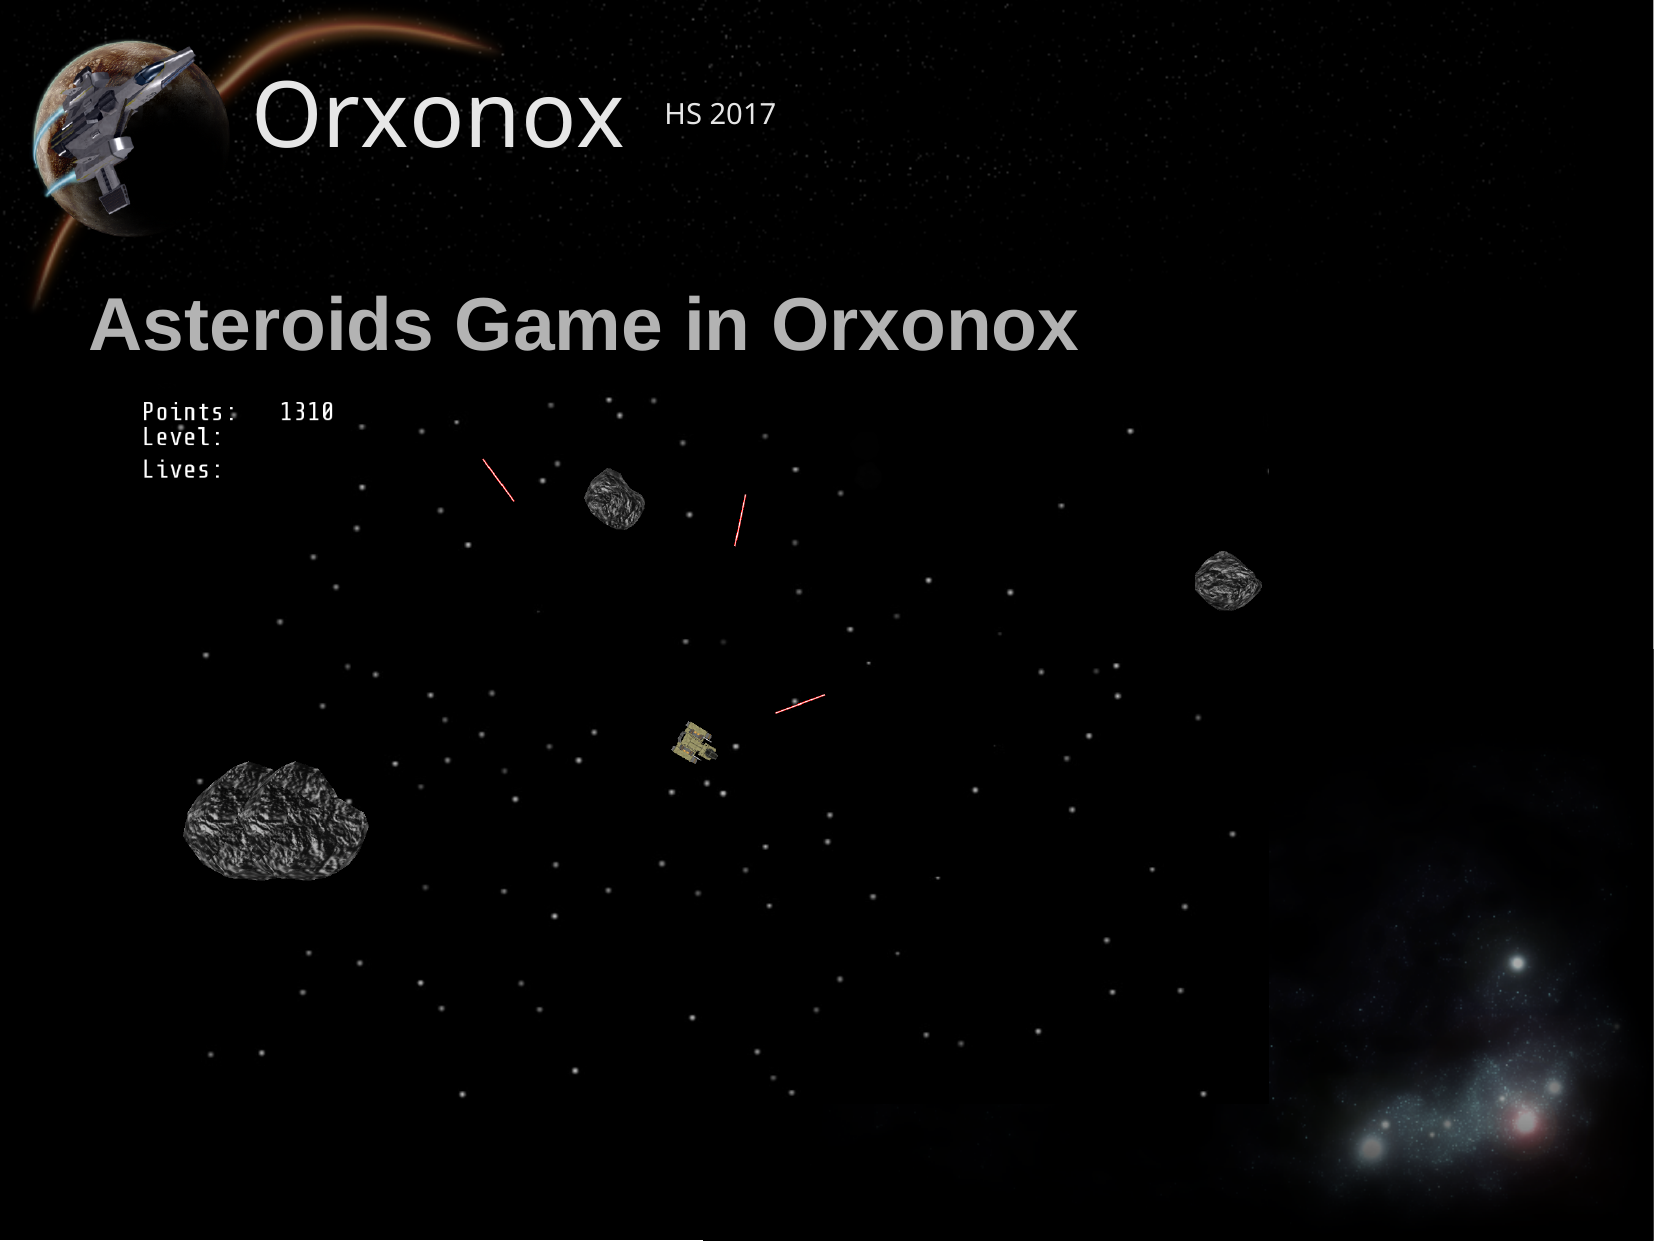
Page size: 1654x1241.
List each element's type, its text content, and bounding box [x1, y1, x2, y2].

picture [0, 0, 1654, 1241]
title Asteroids Game in Orxonox [88, 265, 1577, 384]
